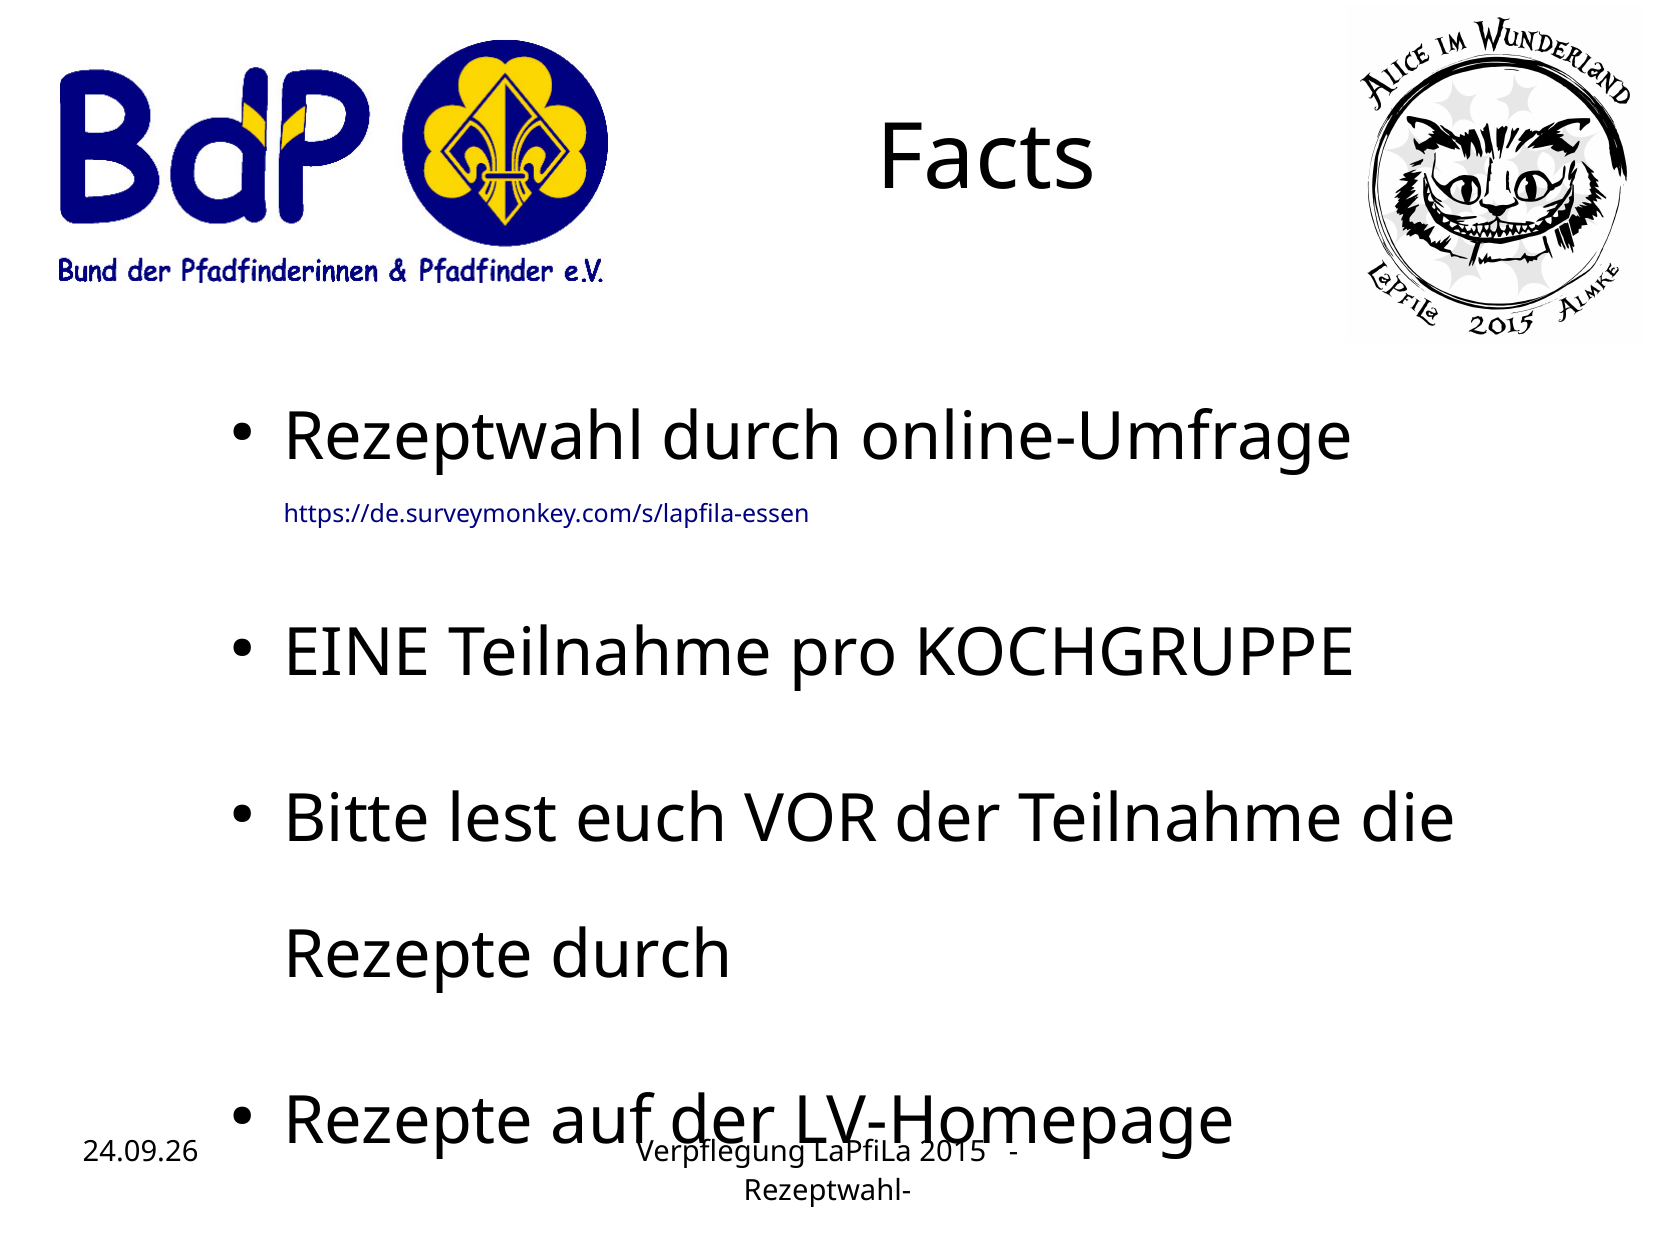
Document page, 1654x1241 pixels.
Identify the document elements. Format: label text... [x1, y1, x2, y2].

list Rezeptwahl durch online-Umfrage https://de.surveymonkey.com/s/lapfila-essen EINE Teilnahme pro KOCHGRUPPE Bitte lest euch VOR der Teilnahme die Rezepte durch Rezepte auf der LV-Homepage [212, 342, 1654, 1161]
title Facts [484, 49, 1489, 257]
picture [1346, 4, 1644, 342]
picture [59, 39, 609, 284]
